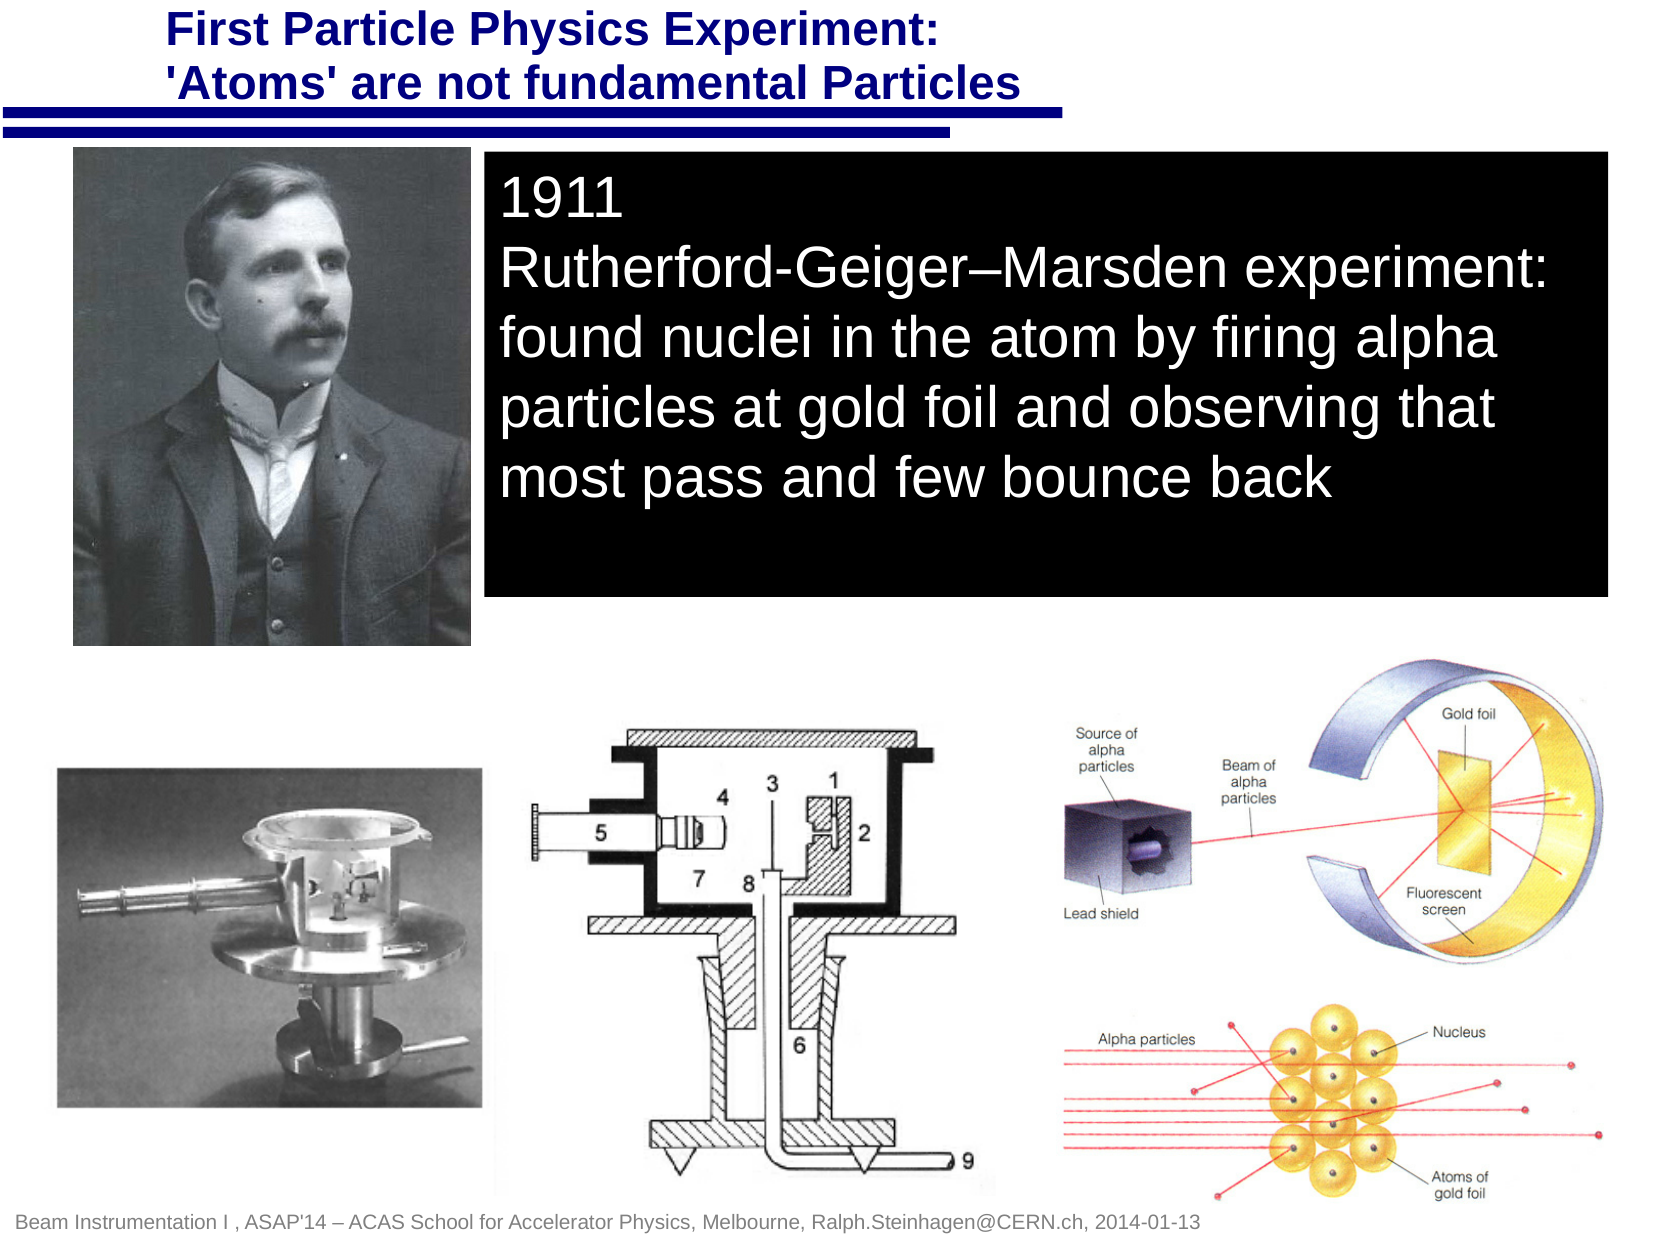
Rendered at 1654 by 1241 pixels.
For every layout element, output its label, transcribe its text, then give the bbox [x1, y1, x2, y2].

picture [73, 147, 471, 646]
title First Particle Physics Experiment: 'Atoms' are not fundamental Particles [165, 0, 1593, 119]
picture [43, 680, 996, 1196]
picture [1056, 656, 1607, 1204]
text_box 1911 Rutherford-Geiger–Marsden experiment: found nuclei in the atom by firing alpha particles at gold foil and observing that most pass and few bounce back [484, 151, 1609, 597]
